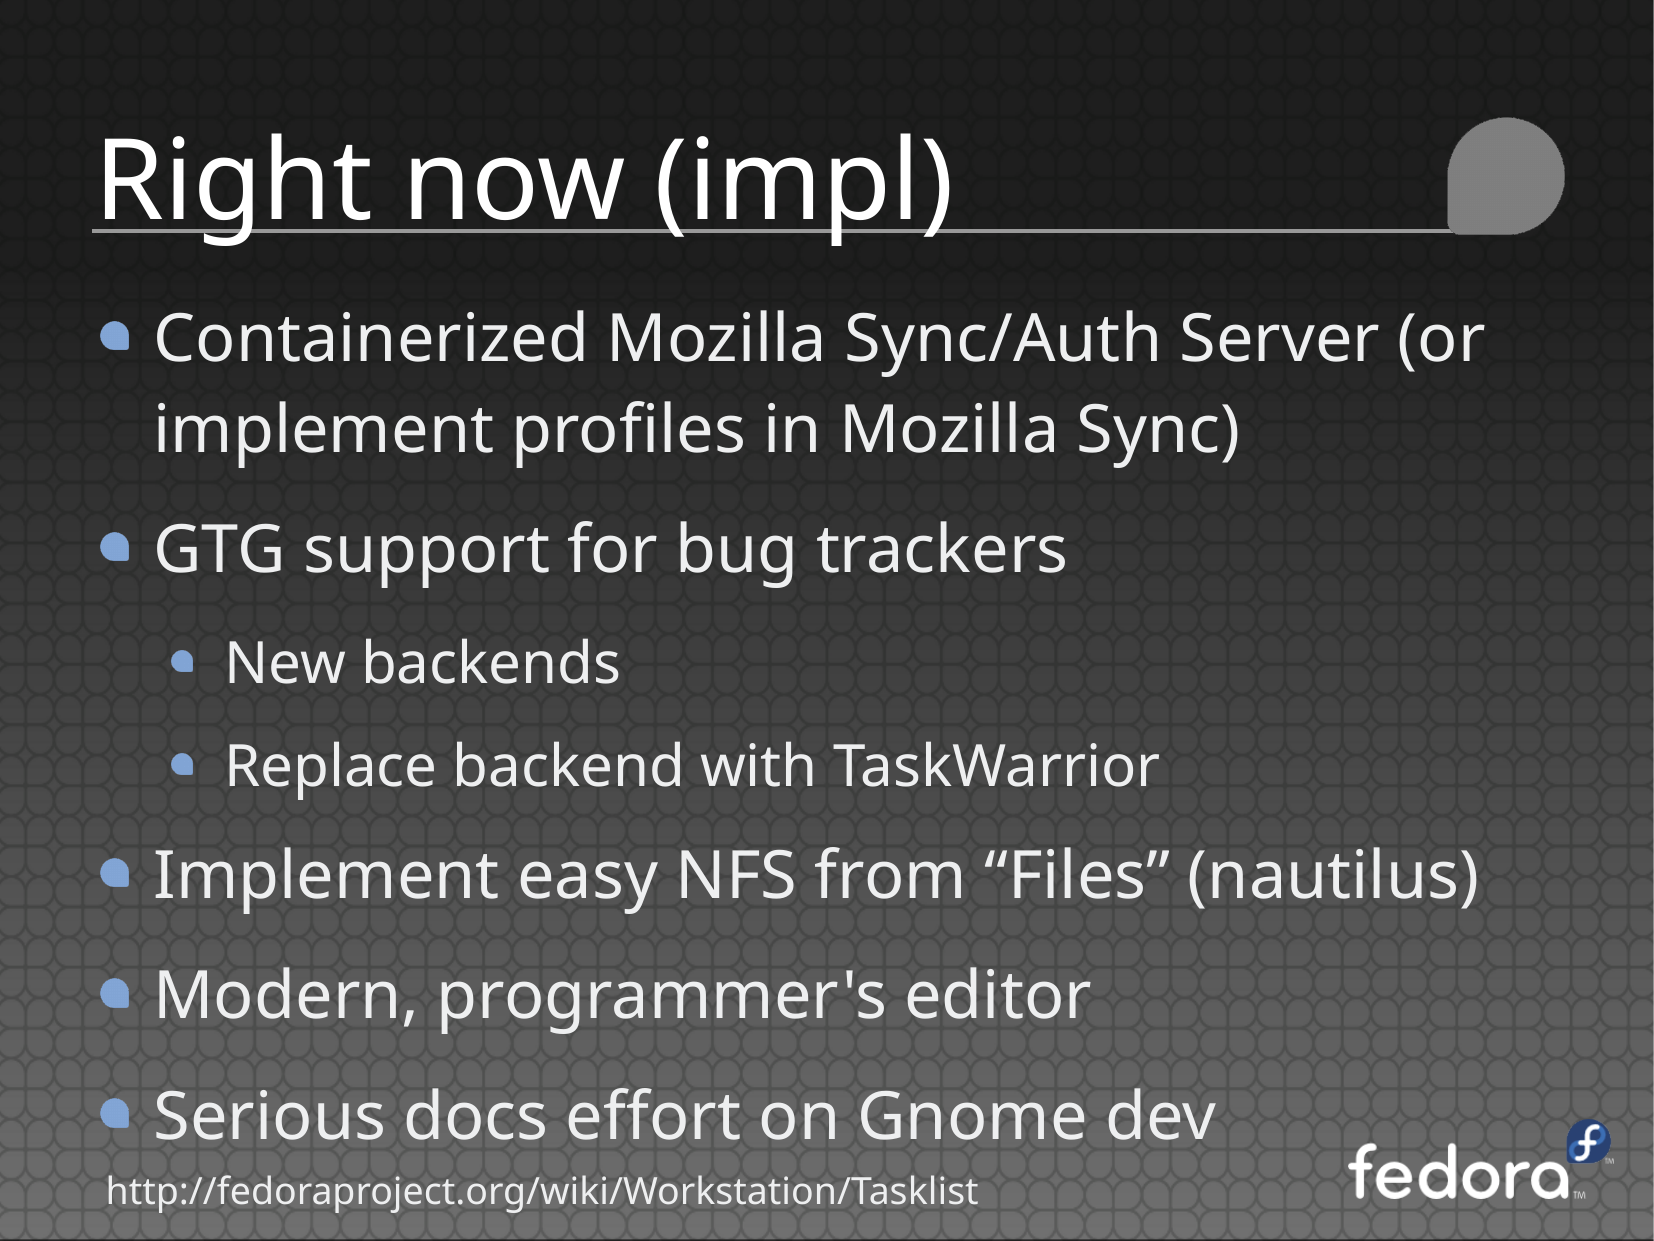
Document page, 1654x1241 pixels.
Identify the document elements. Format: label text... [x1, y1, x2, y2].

title Right now (impl) [94, 100, 1426, 251]
text_box http://fedoraproject.org/wiki/Workstation/Tasklist [90, 1157, 1168, 1216]
picture [0, 0, 1654, 1241]
list Containerized Mozilla Sync/Auth Server (or implement profiles in Mozilla Sync) GTG support for bug trackers New backends Replace backend with TaskWarrior Implement easy NFS from “Files” (nautilus) Modern, programmer's editor Serious docs effort on Gnome dev [82, 290, 1571, 1136]
